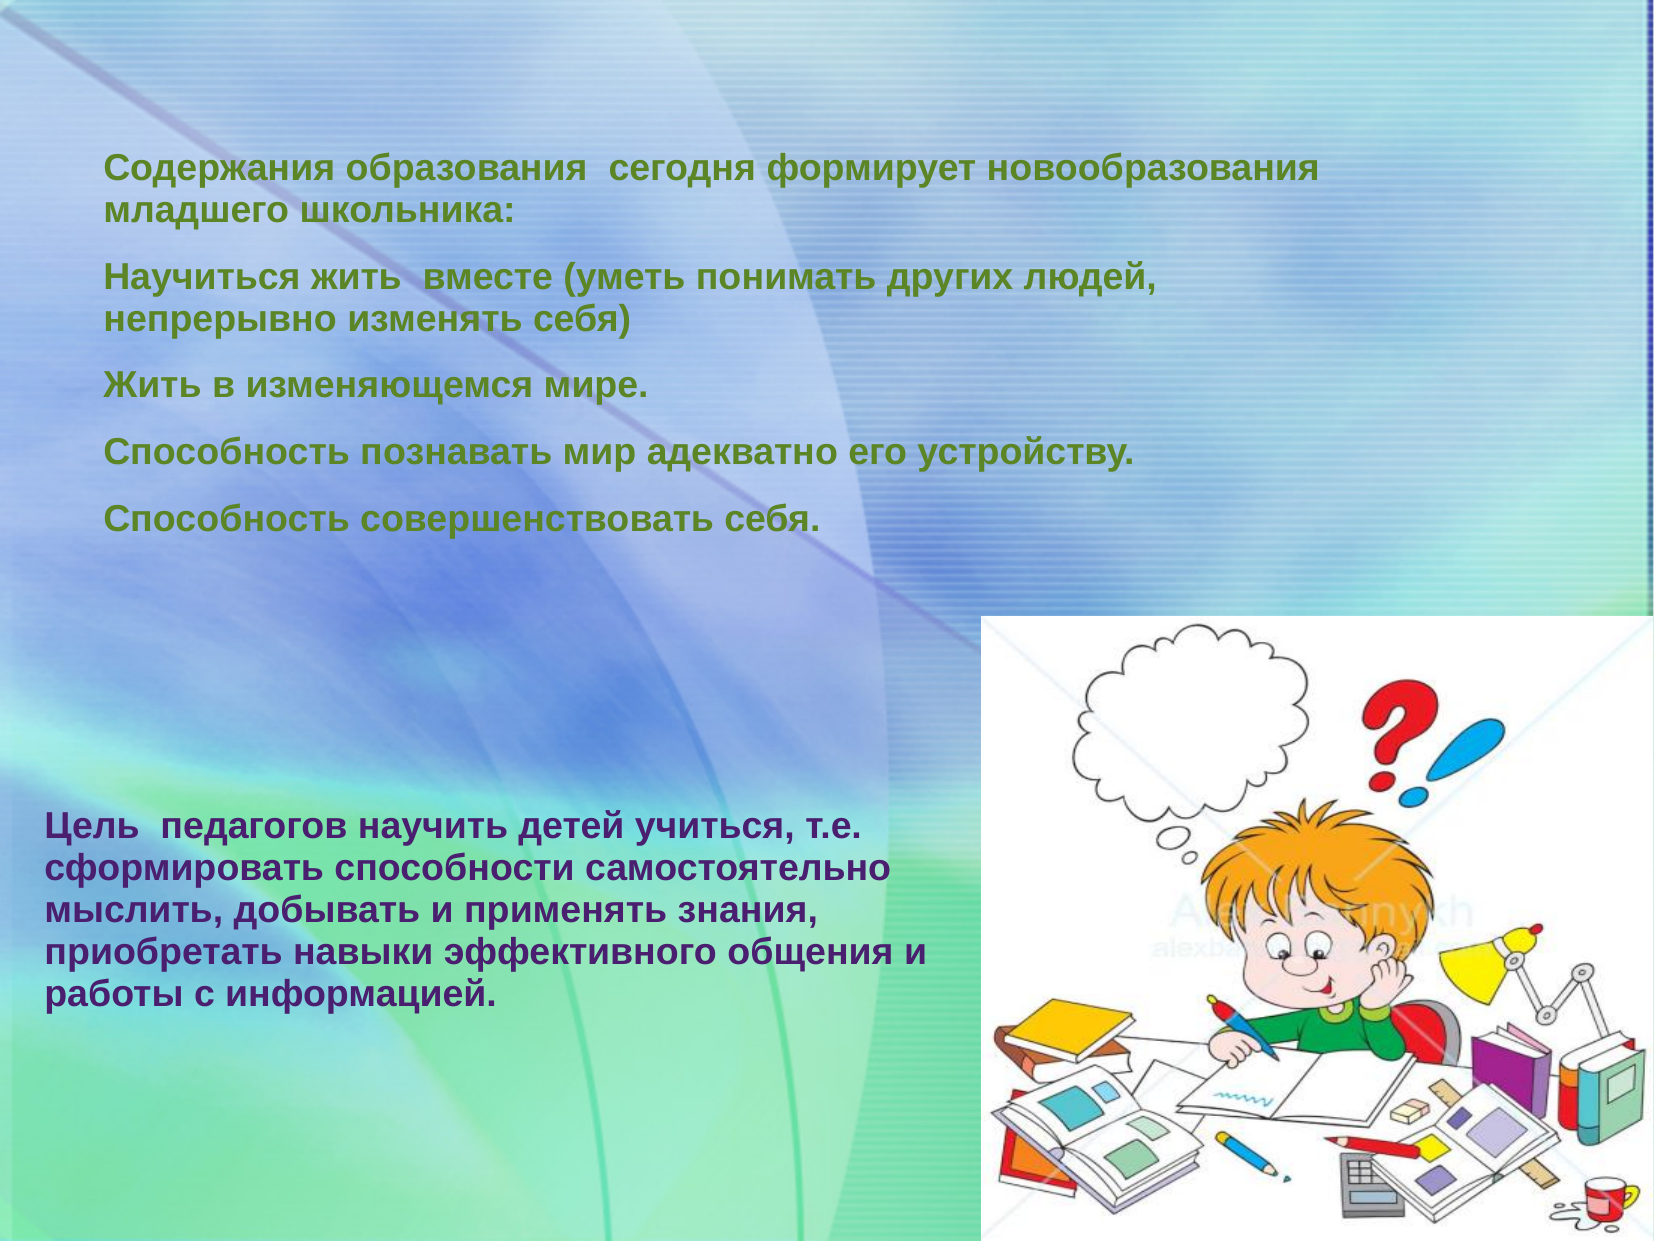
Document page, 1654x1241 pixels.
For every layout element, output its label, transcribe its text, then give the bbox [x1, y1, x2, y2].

text_box Содержания образования сегодня формирует новообразования младшего школьника: Научиться жить вместе (уметь понимать других людей, непрерывно изменять себя) Жить в изменяющемся мире. Способность познавать мир адекватно его устройству. Способность совершенствовать себя. [88, 138, 1383, 591]
text_box Цель педагогов научить детей учиться, т.е. сформировать способности самостоятельно мыслить, добывать и применять знания, приобретать навыки эффективного общения и работы с информацией. [29, 797, 945, 1152]
picture [0, 0, 1654, 1241]
